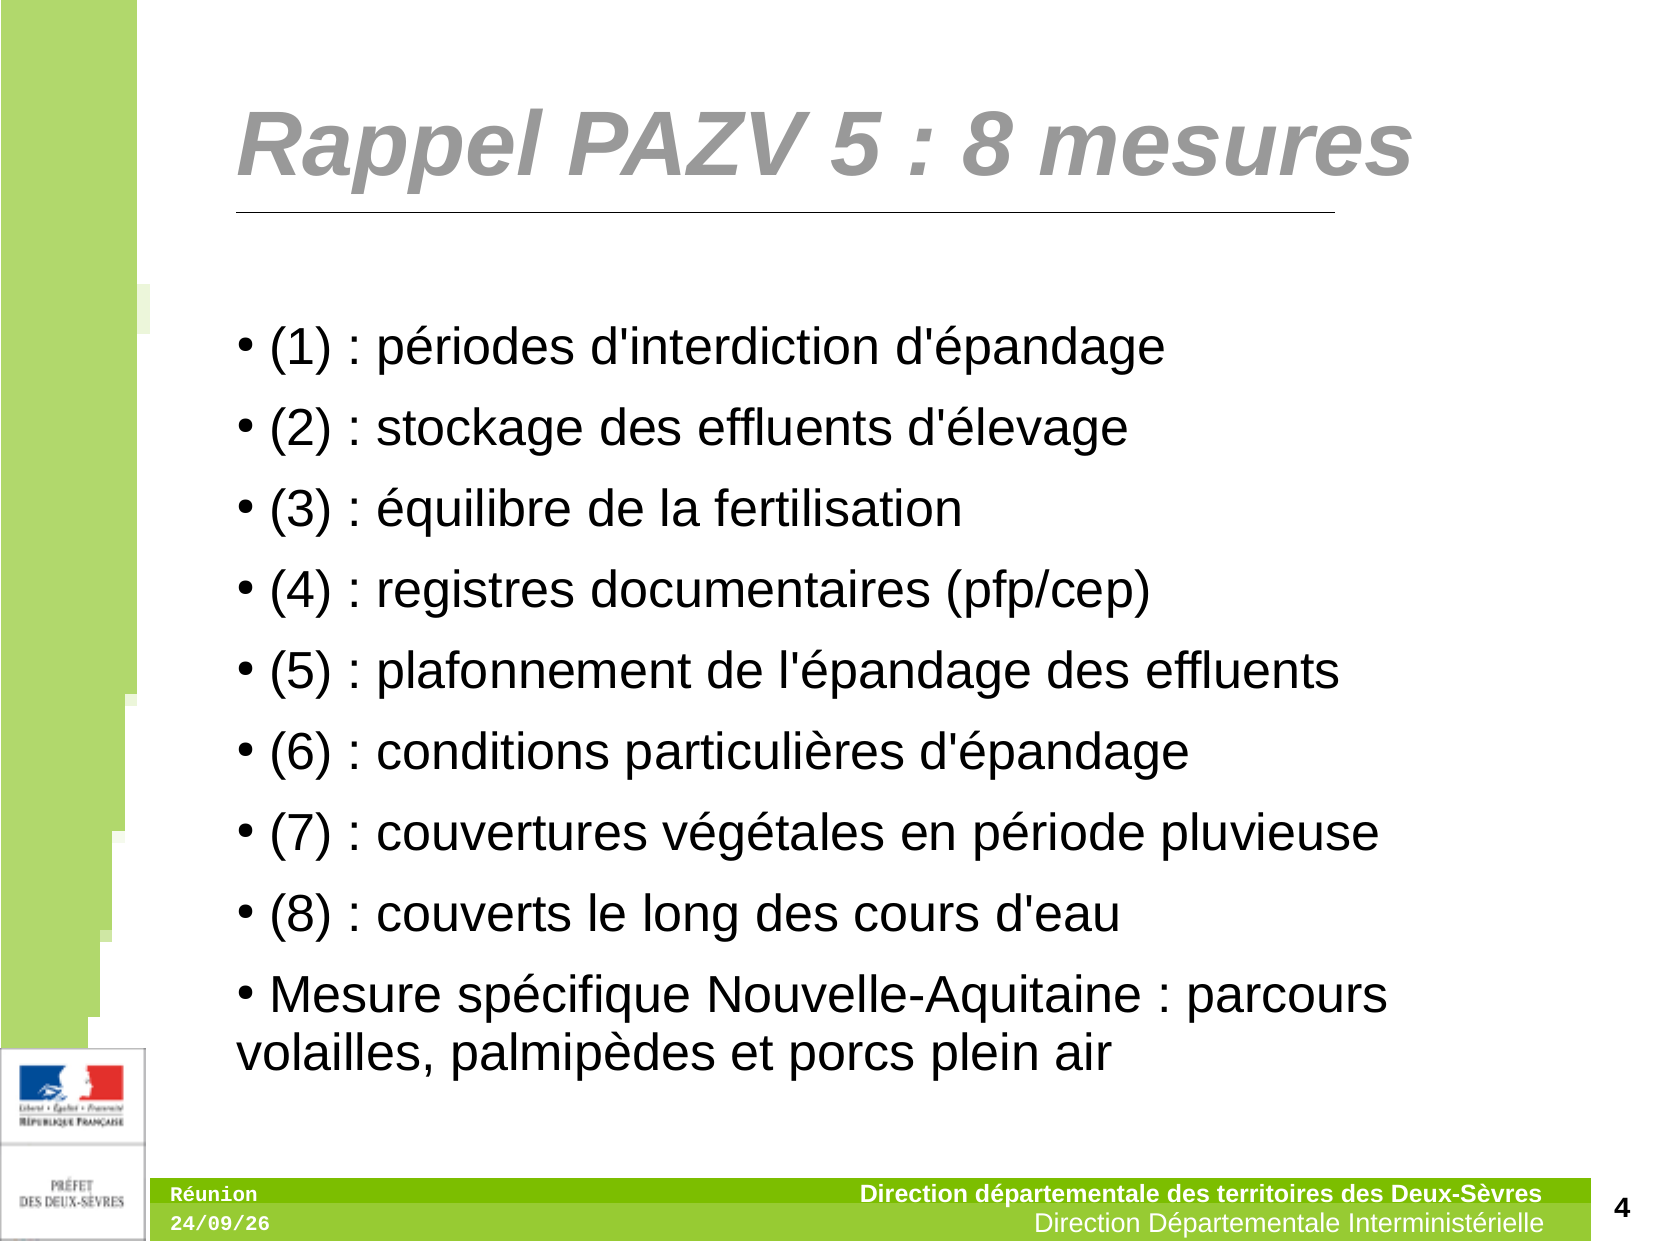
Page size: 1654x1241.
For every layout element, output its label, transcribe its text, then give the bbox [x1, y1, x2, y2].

picture [0, 0, 1654, 1241]
title Rappel PAZV 5 : 8 mesures [236, 69, 1447, 218]
list (1) : périodes d'interdiction d'épandage (2) : stockage des effluents d'élevage (3) : équilibre de la fertilisation (4) : registres documentaires (pfp/cep) (5) : plafonnement de l'épandage des effluents (6) : conditions particulières d'épandage (7) : couvertures végétales en période pluvieuse (8) : couverts le long des cours d'eau Mesure spécifique Nouvelle-Aquitaine : parcours volailles, palmipèdes et porcs plein air [236, 236, 1509, 1124]
